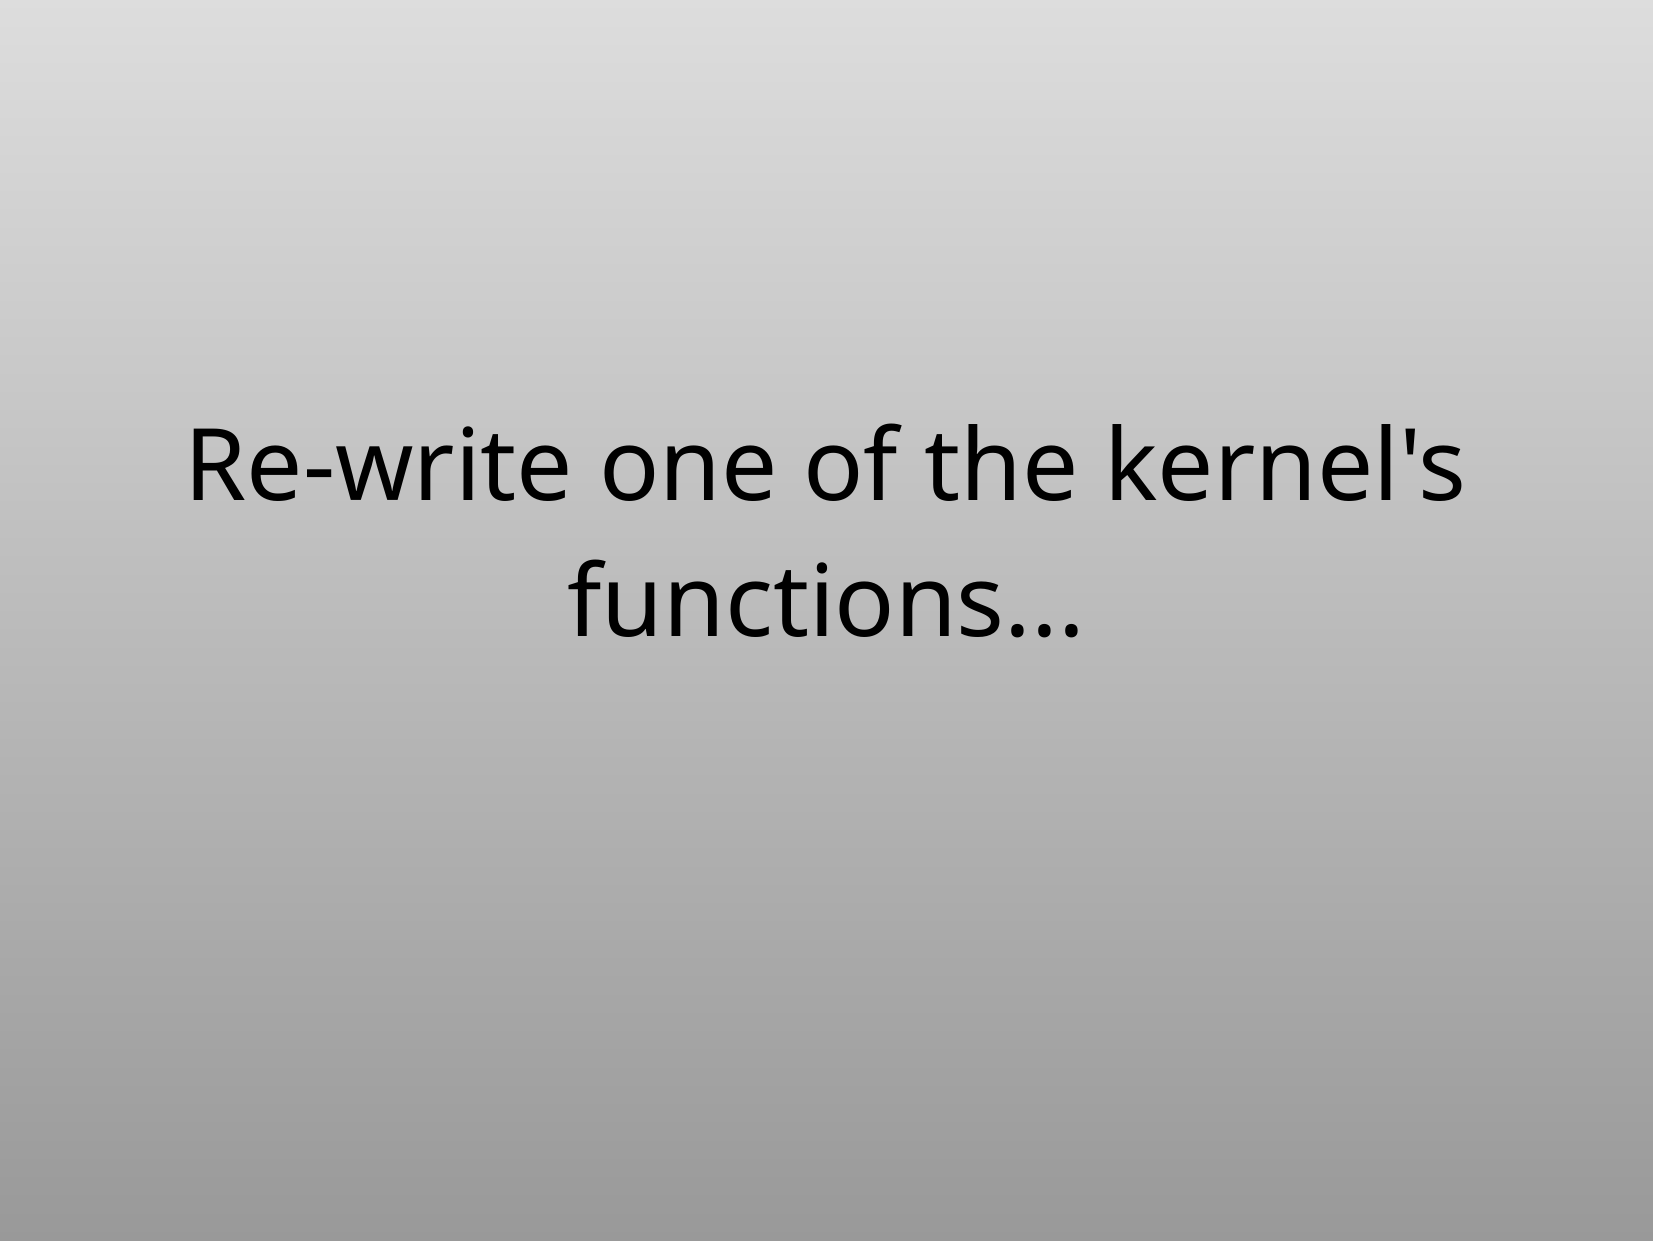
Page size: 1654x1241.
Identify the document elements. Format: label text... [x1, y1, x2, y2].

subtitle Re-write one of the kernel's functions... [82, 49, 1571, 1010]
